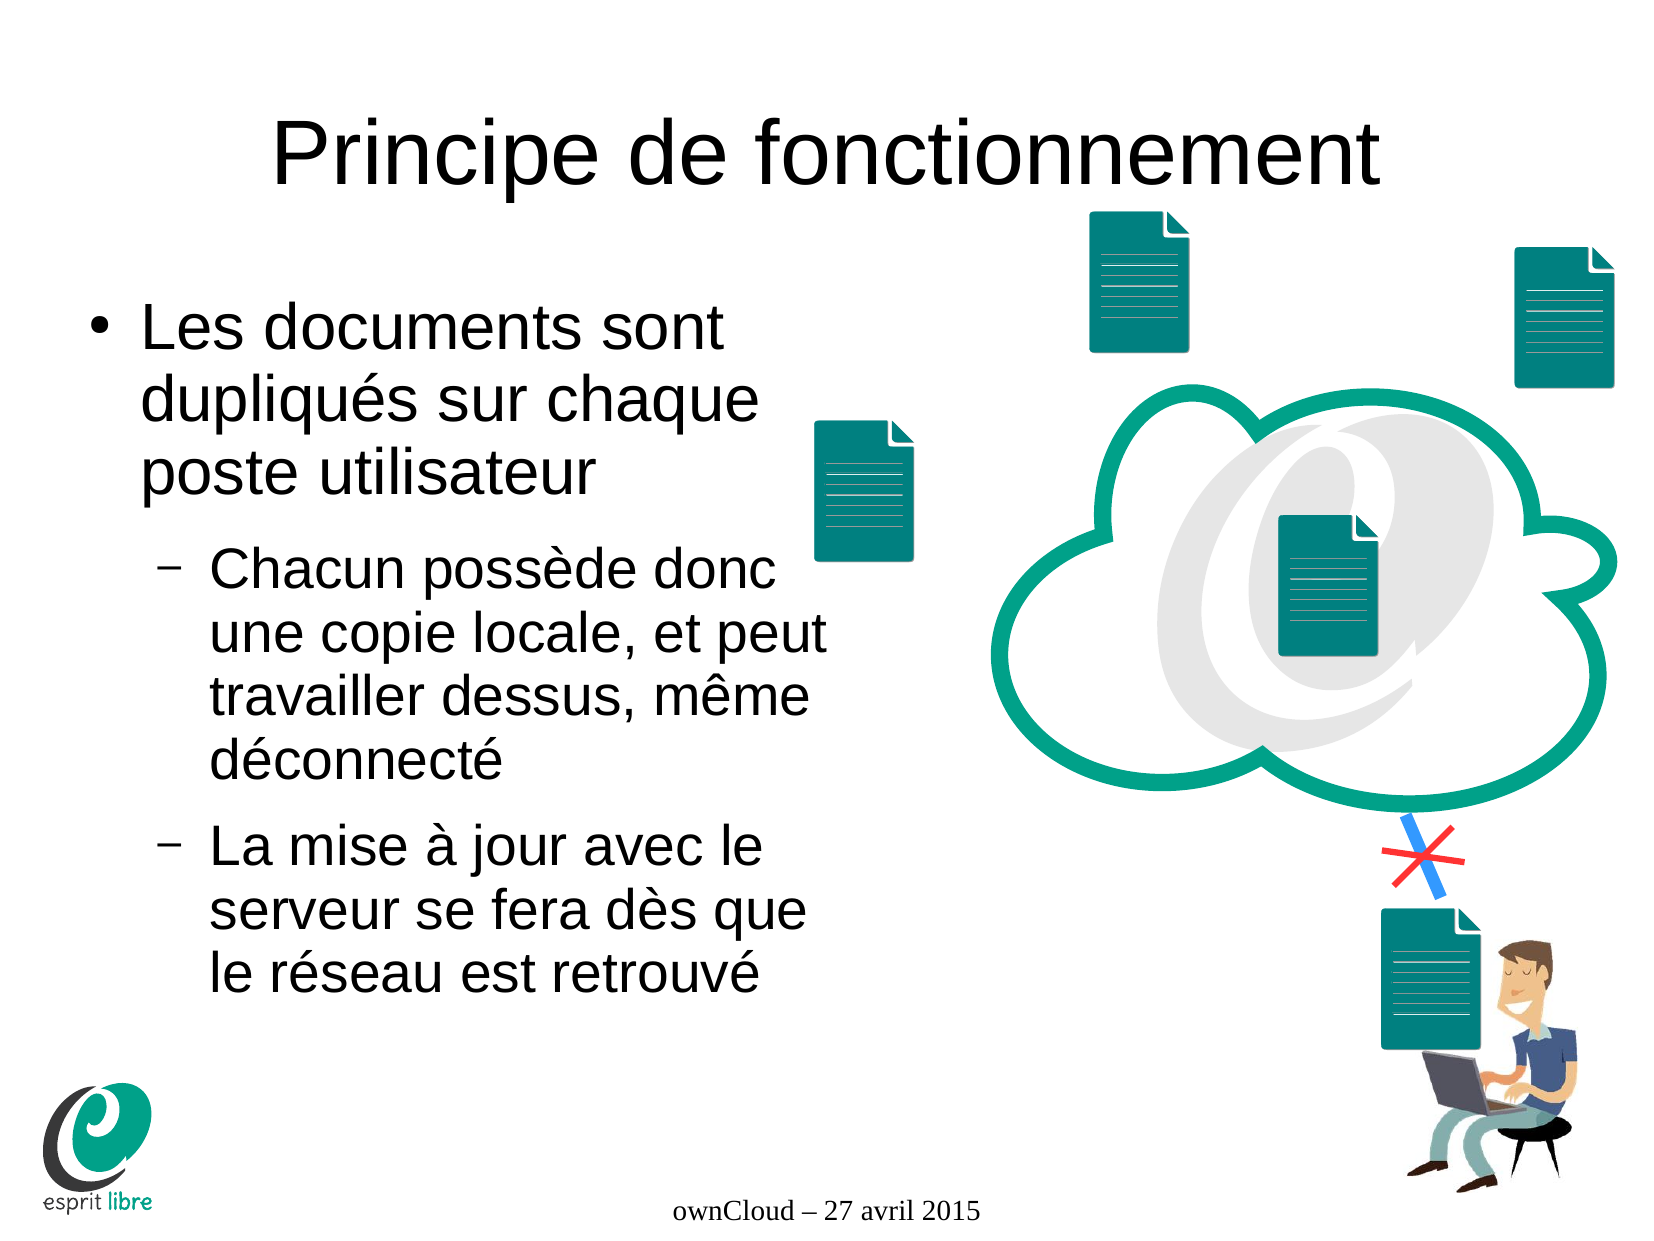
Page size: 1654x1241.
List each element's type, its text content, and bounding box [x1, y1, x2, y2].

picture [1354, 897, 1619, 1193]
picture [787, 409, 945, 567]
title Principe de fonctionnement [82, 49, 1571, 257]
list Les documents sont dupliqués sur chaque poste utilisateur Chacun possède donc une copie locale, et peut travailler dessus, même déconnecté La mise à jour avec le serveur se fera dès que le réseau est retrouvé [70, 290, 1187, 1010]
picture [1062, 200, 1221, 358]
picture [980, 236, 1646, 815]
